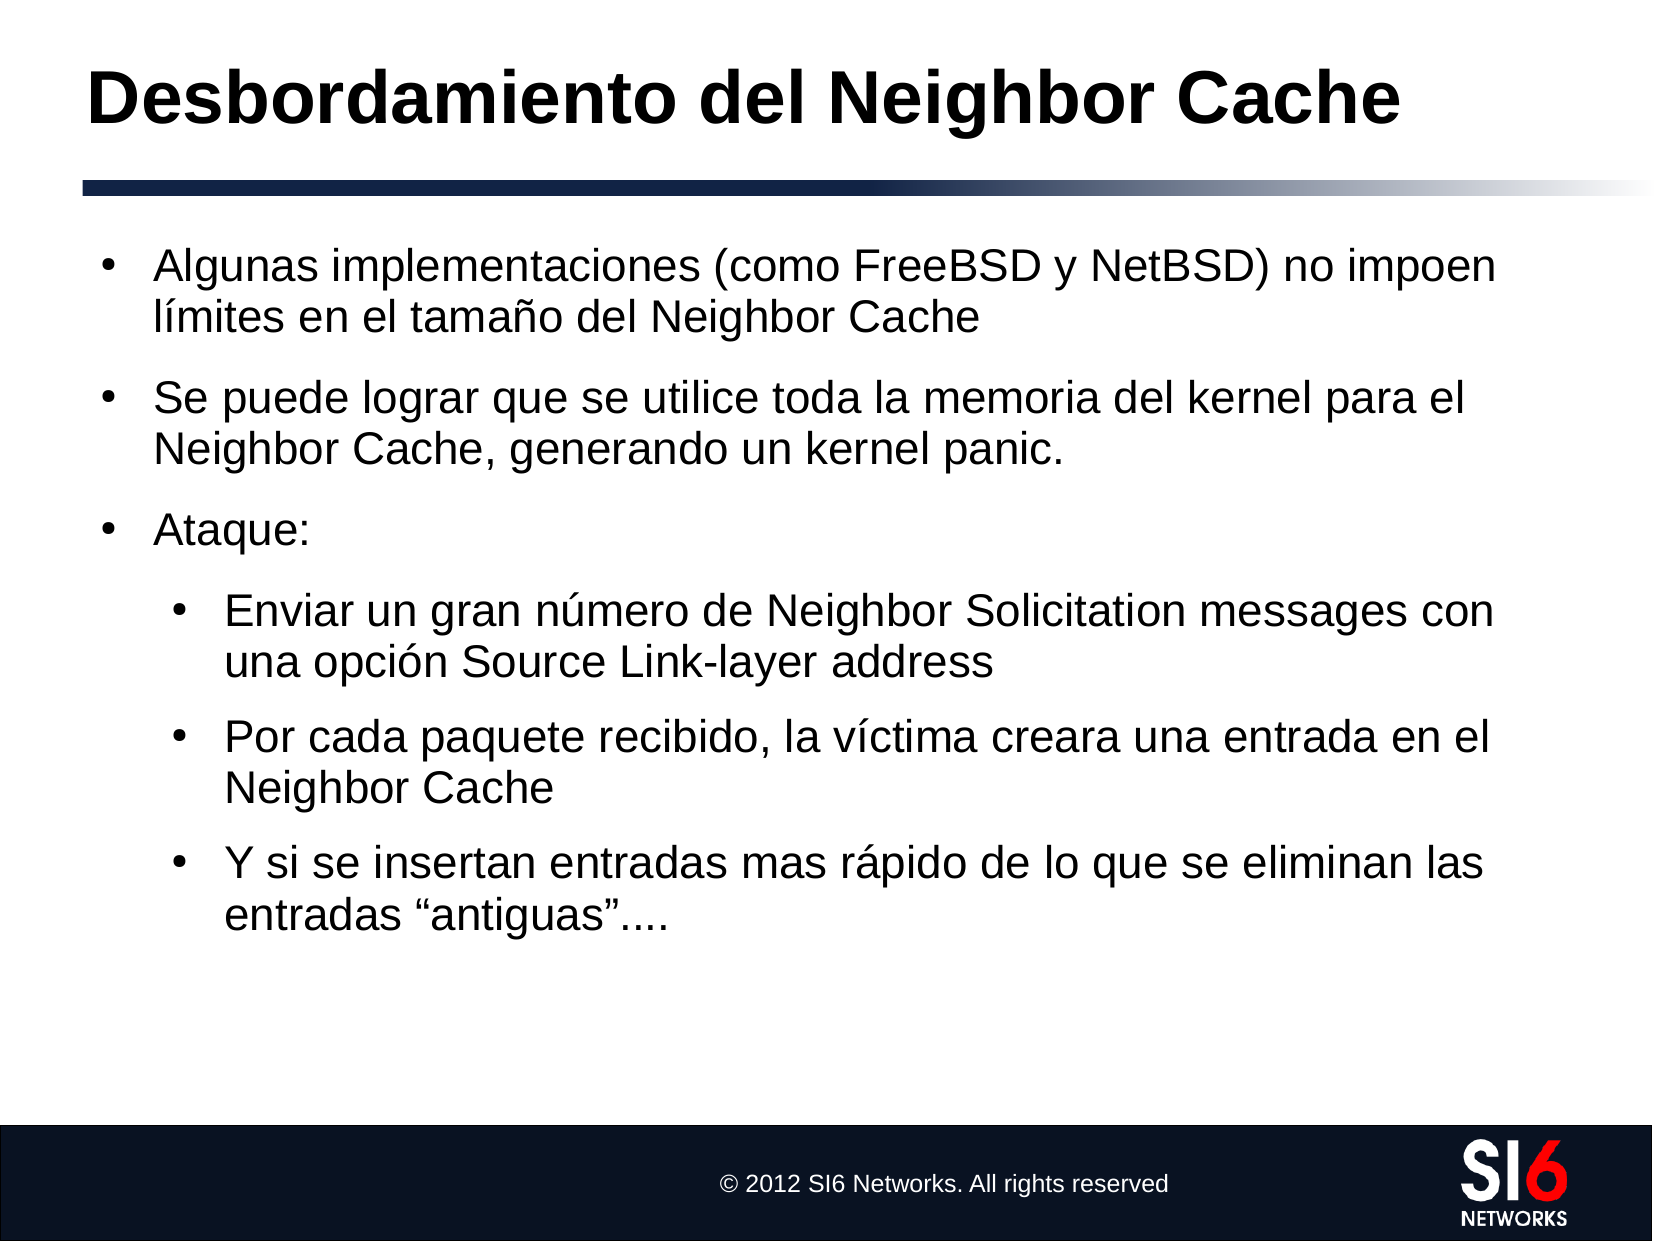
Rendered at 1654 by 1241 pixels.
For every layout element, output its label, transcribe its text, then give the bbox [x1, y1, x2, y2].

picture [1461, 1139, 1567, 1226]
list Algunas implementaciones (como FreeBSD y NetBSD) no impoen límites en el tamaño del Neighbor Cache Se puede lograr que se utilice toda la memoria del kernel para el Neighbor Cache, generando un kernel panic. Ataque: Enviar un gran número de Neighbor Solicitation messages con una opción Source Link-layer address Por cada paquete recibido, la víctima creara una entrada en el Neighbor Cache Y si se insertan entradas mas rápido de lo que se eliminan las entradas “antiguas”.... [82, 240, 1571, 1059]
title Desbordamiento del Neighbor Cache [86, 30, 1576, 166]
